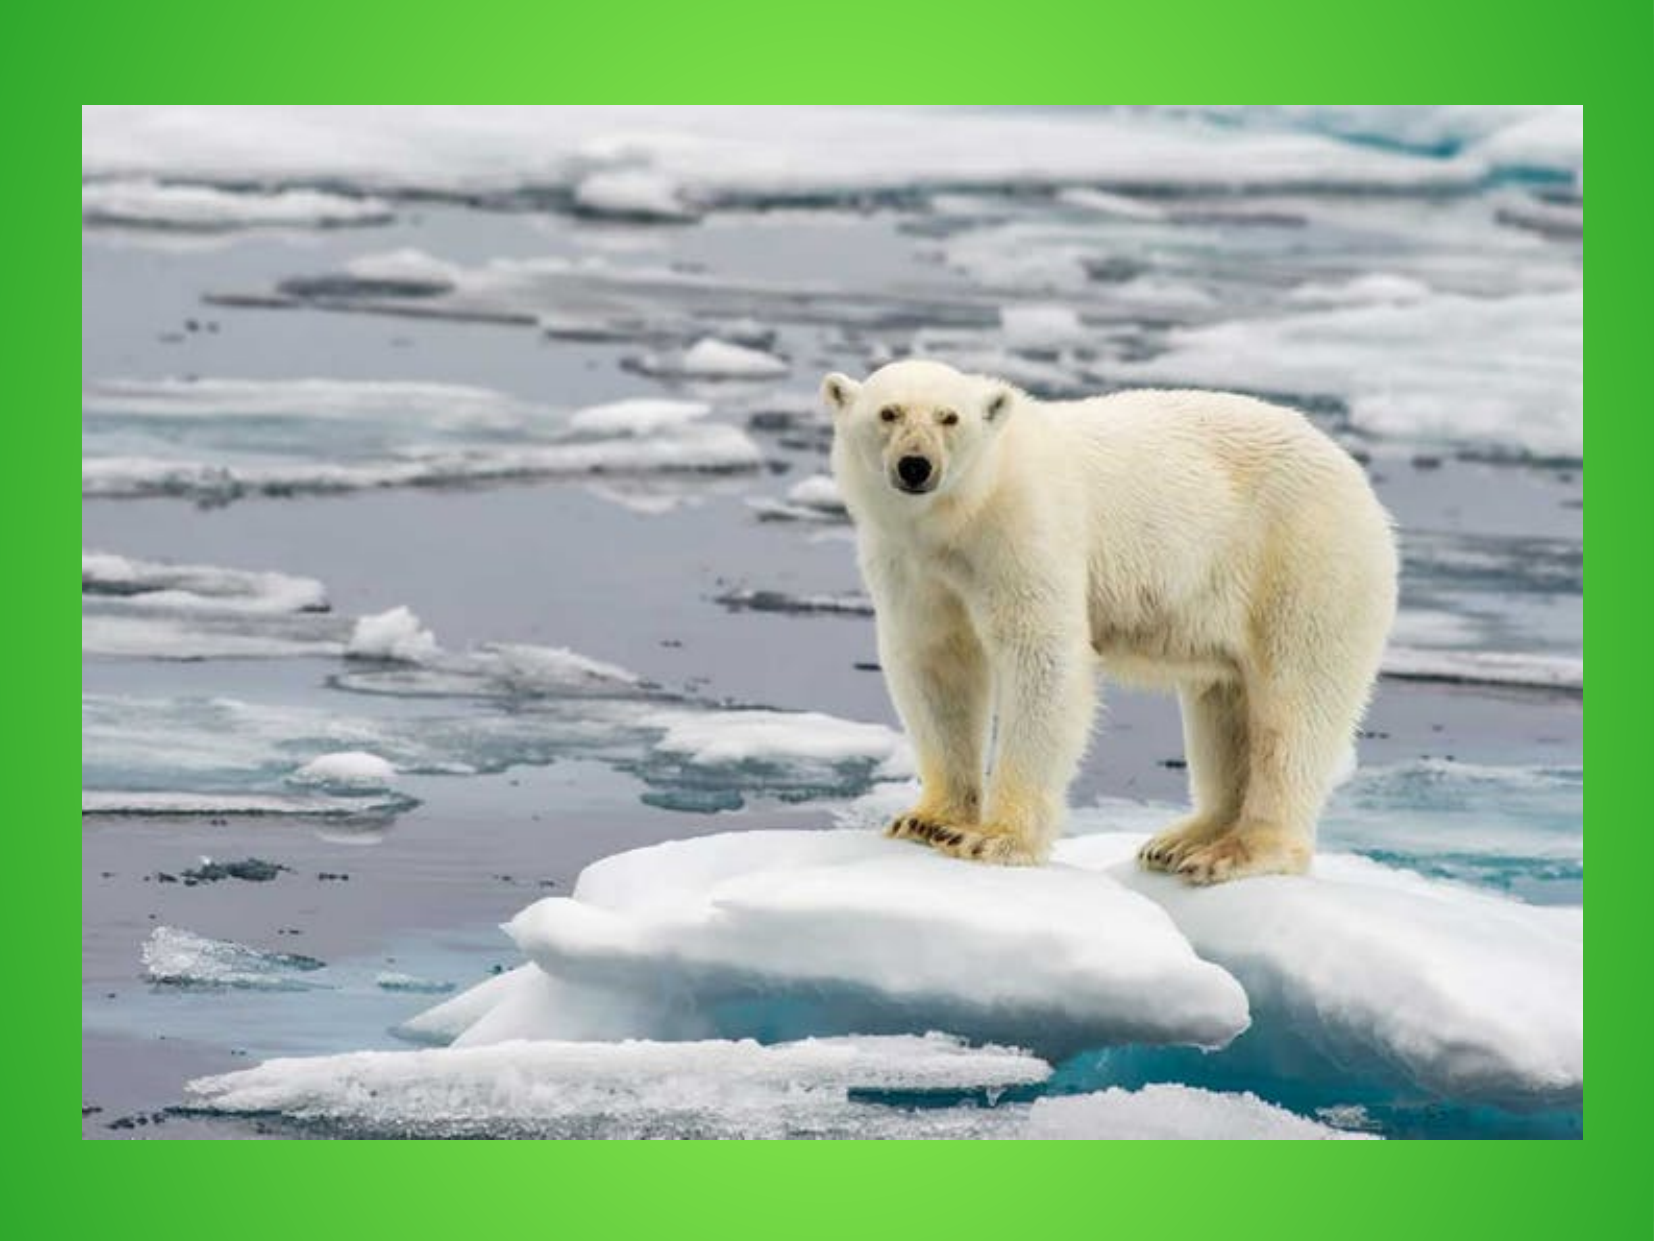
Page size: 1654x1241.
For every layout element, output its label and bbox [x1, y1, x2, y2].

picture [82, 105, 1583, 1140]
